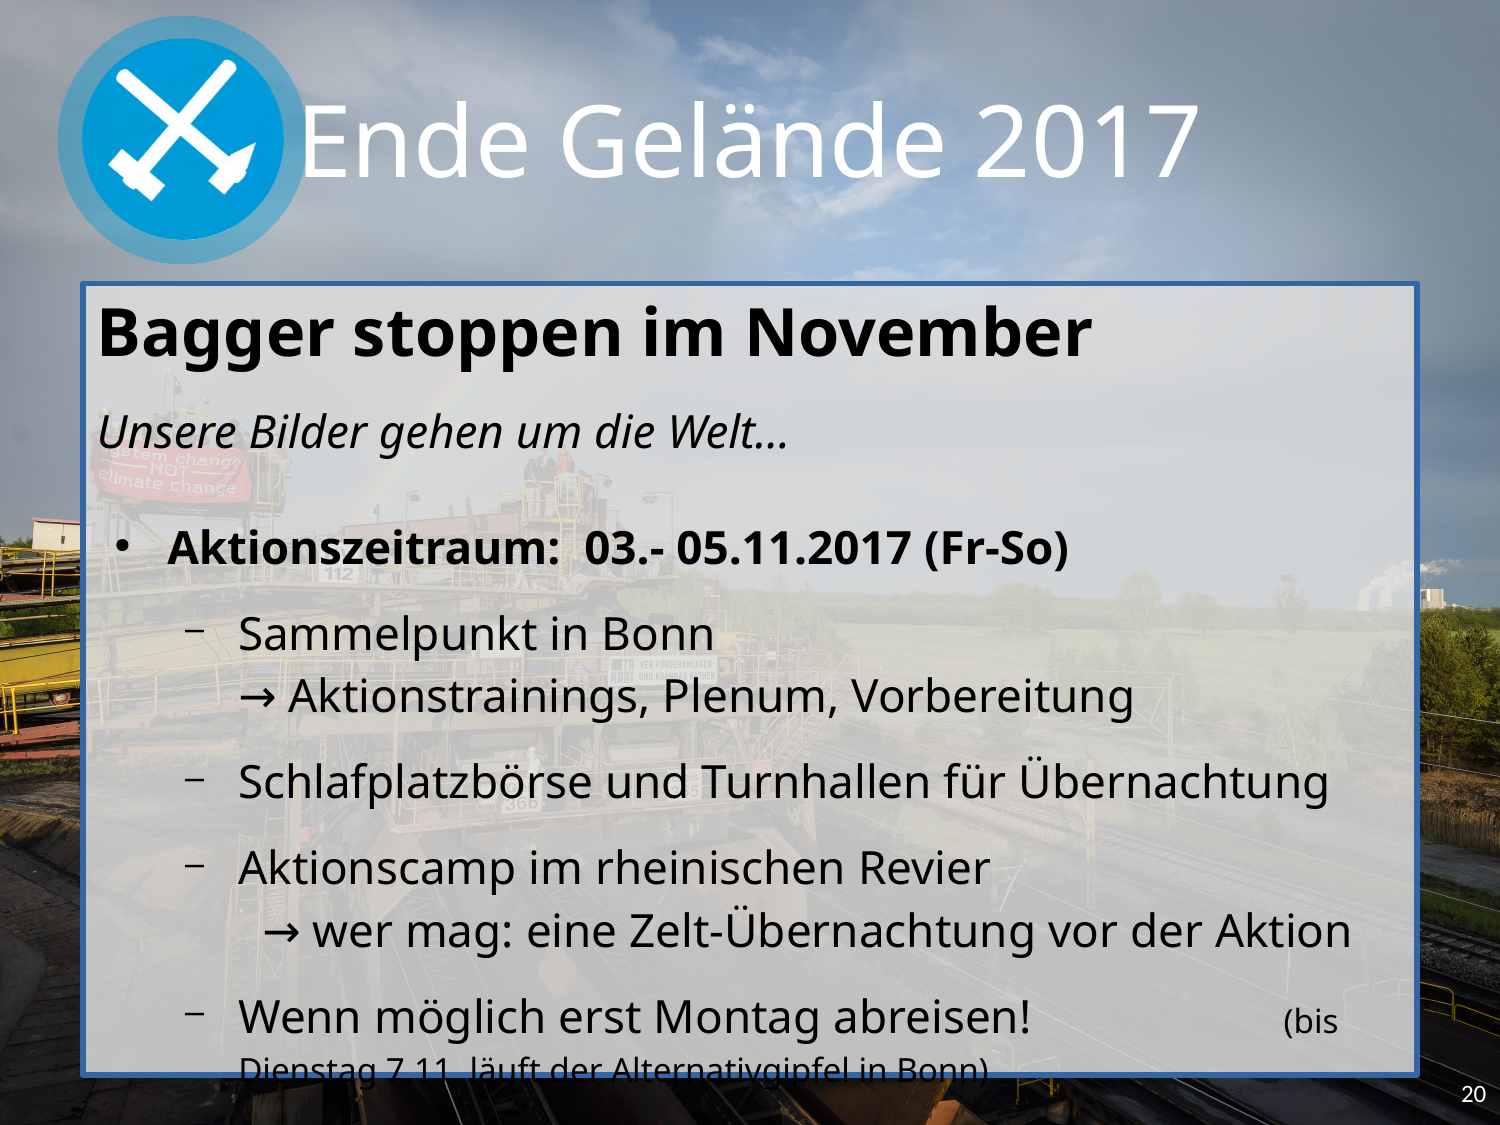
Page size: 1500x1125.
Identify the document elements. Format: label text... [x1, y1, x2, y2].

list Bagger stoppen im November Unsere Bilder gehen um die Welt... Aktionszeitraum: 03.- 05.11.2017 (Fr-So) Sammelpunkt in Bonn → Aktionstrainings, Plenum, Vorbereitung Schlafplatzbörse und Turnhallen für Übernachtung Aktionscamp im rheinischen Revier → wer mag: eine Zelt-Übernachtung vor der Aktion Wenn möglich erst Montag abreisen! (bis Dienstag 7.11. läuft der Alternativgipfel in Bonn) [82, 283, 1418, 1075]
title Ende Gelände 2017 [242, 45, 1258, 233]
picture [0, 0, 1500, 1125]
